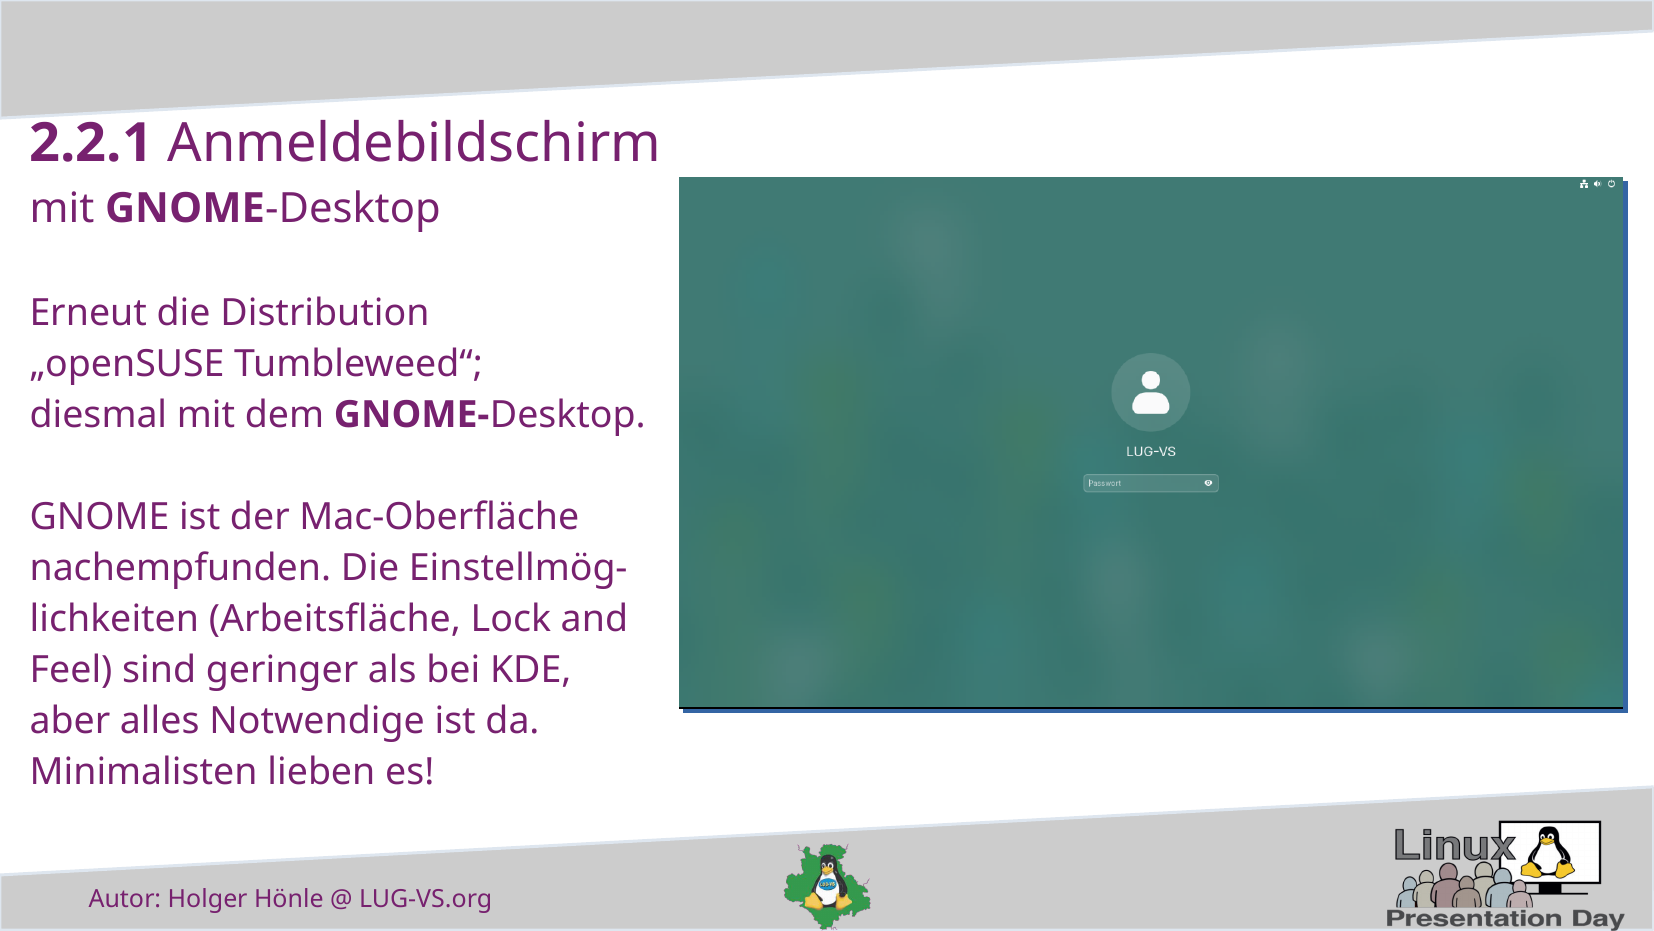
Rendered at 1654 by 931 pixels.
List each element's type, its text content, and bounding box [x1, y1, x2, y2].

subtitle 2.2.1 Anmeldebildschirm mit GNOME-Desktop Erneut die Distribution „openSUSE Tumbleweed“; diesmal mit dem GNOME-Desktop. GNOME ist der Mac-Oberfläche nachempfunden. Die Einstellmög- lichkeiten (Arbeitsfläche, Lock and Feel) sind geringer als bei KDE, aber alles Notwendige ist da. Minimalisten lieben es! [29, 29, 1654, 886]
picture [679, 177, 1623, 709]
picture [781, 886, 873, 931]
picture [1387, 886, 1625, 931]
